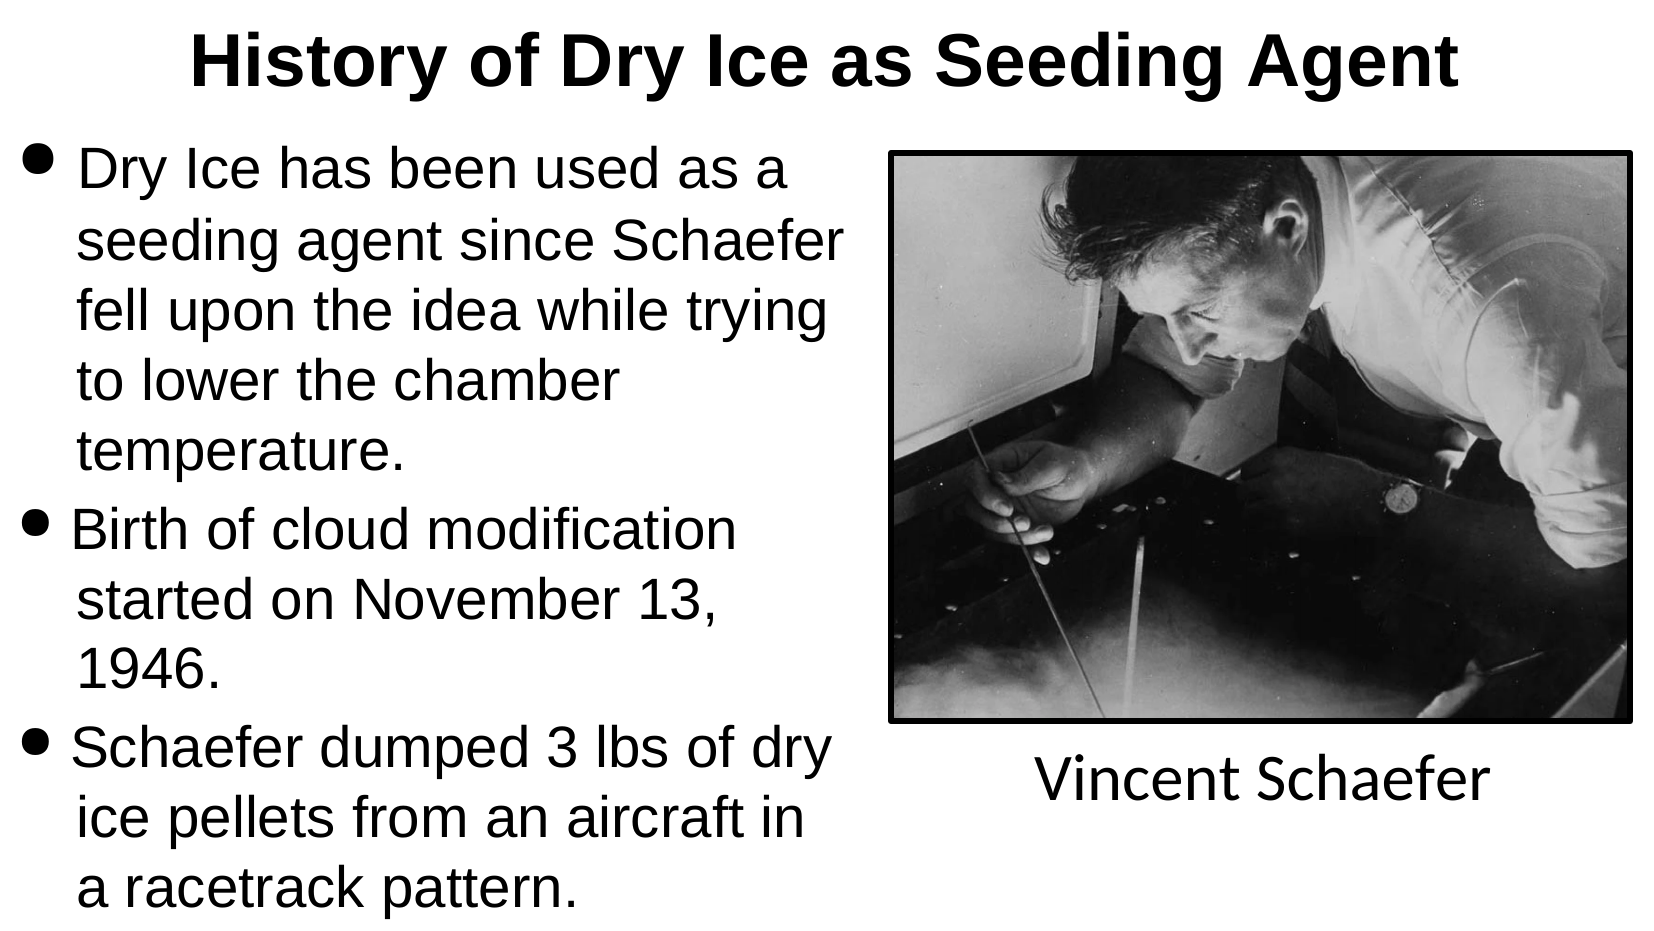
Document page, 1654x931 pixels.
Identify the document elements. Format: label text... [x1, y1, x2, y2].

title History of Dry Ice as Seeding Agent [0, 5, 1654, 107]
text_box Dry Ice has been used as a seeding agent since Schaefer fell upon the idea while trying to lower the chamber temperature. Birth of cloud modification started on November 13, 1946. Schaefer dumped 3 lbs of dry ice pellets from an aircraft in a racetrack pattern. [2, 114, 863, 928]
text_box Vincent Schaefer [894, 732, 1633, 845]
picture [894, 155, 1628, 719]
